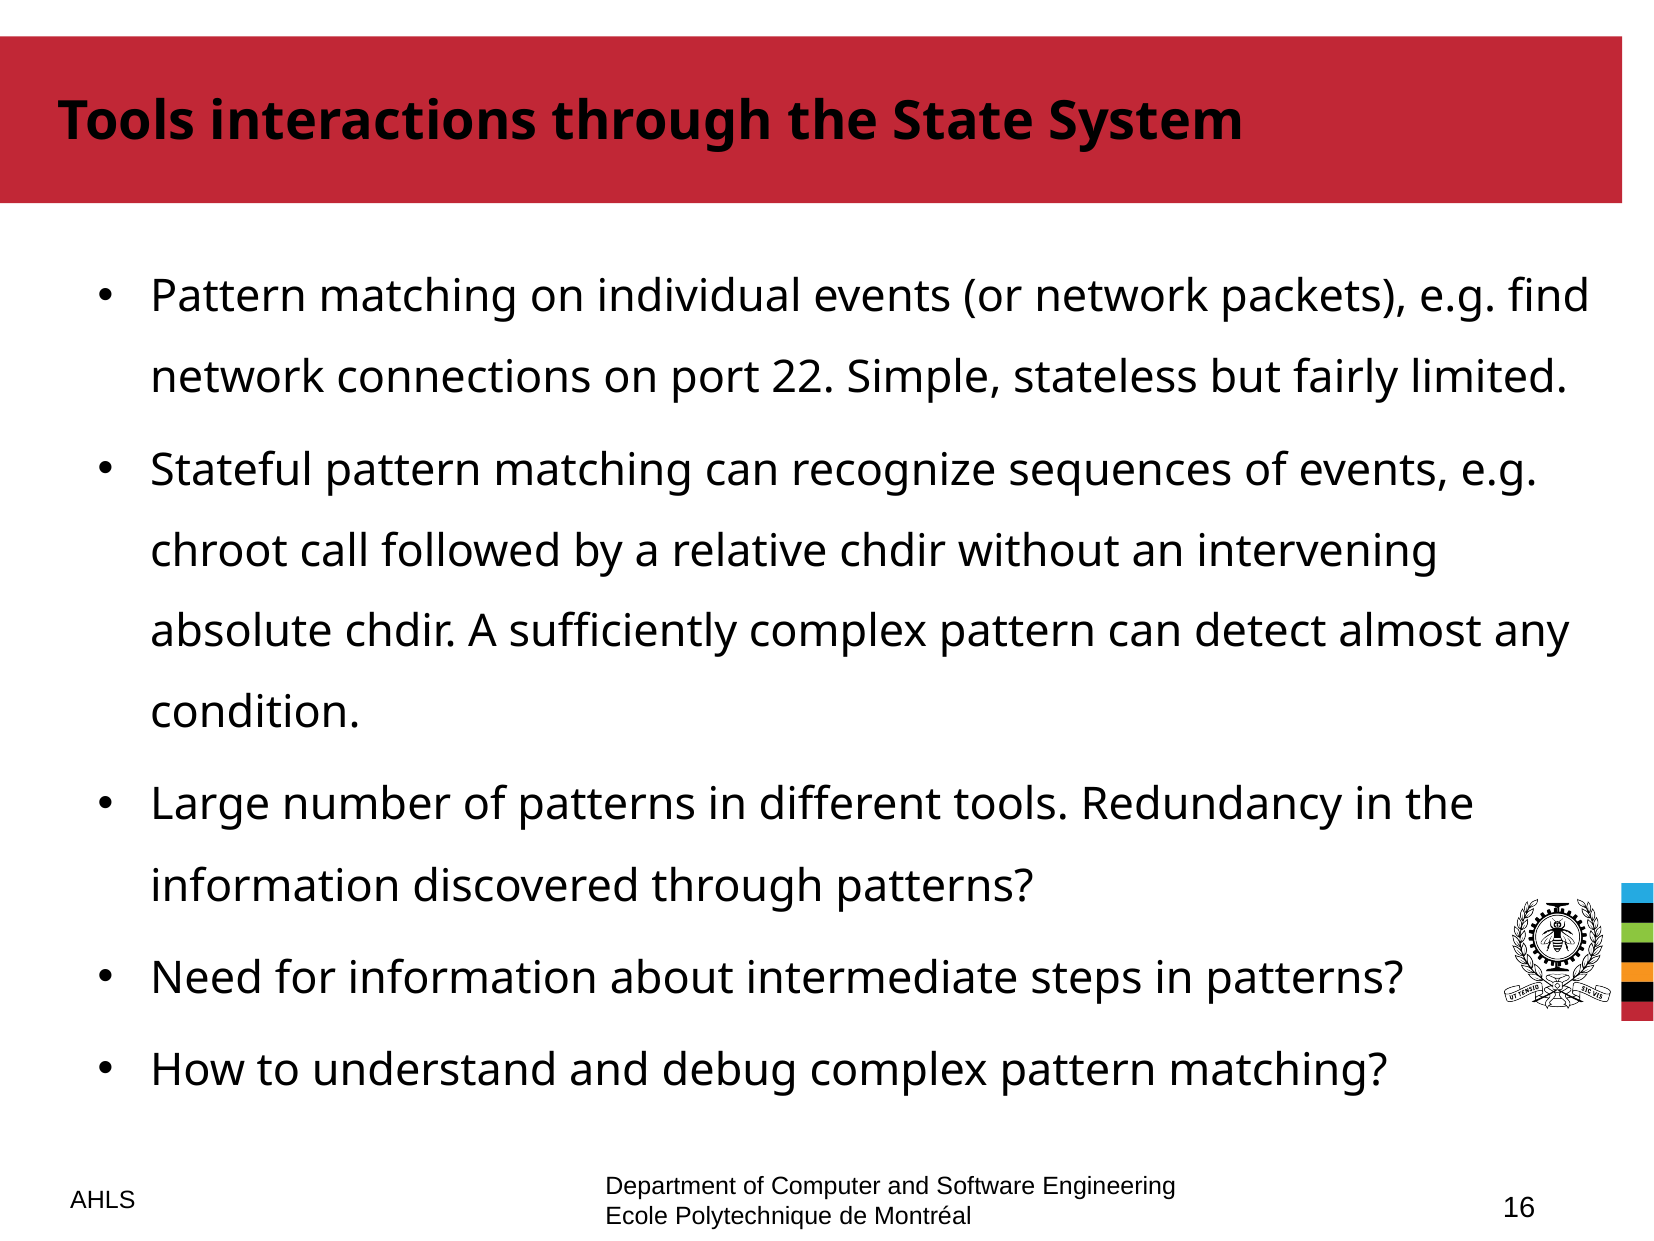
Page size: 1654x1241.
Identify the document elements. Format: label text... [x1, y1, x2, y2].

list Pattern matching on individual events (or network packets), e.g. find network connections on port 22. Simple, stateless but fairly limited. Stateful pattern matching can recognize sequences of events, e.g. chroot call followed by a relative chdir without an intervening absolute chdir. A sufficiently complex pattern can detect almost any condition. Large number of patterns in different tools. Redundancy in the information discovered through patterns? Need for information about intermediate steps in patterns? How to understand and debug complex pattern matching? [82, 232, 1615, 1163]
picture [1615, 883, 1654, 1021]
title Tools interactions through the State System [23, 47, 1583, 189]
